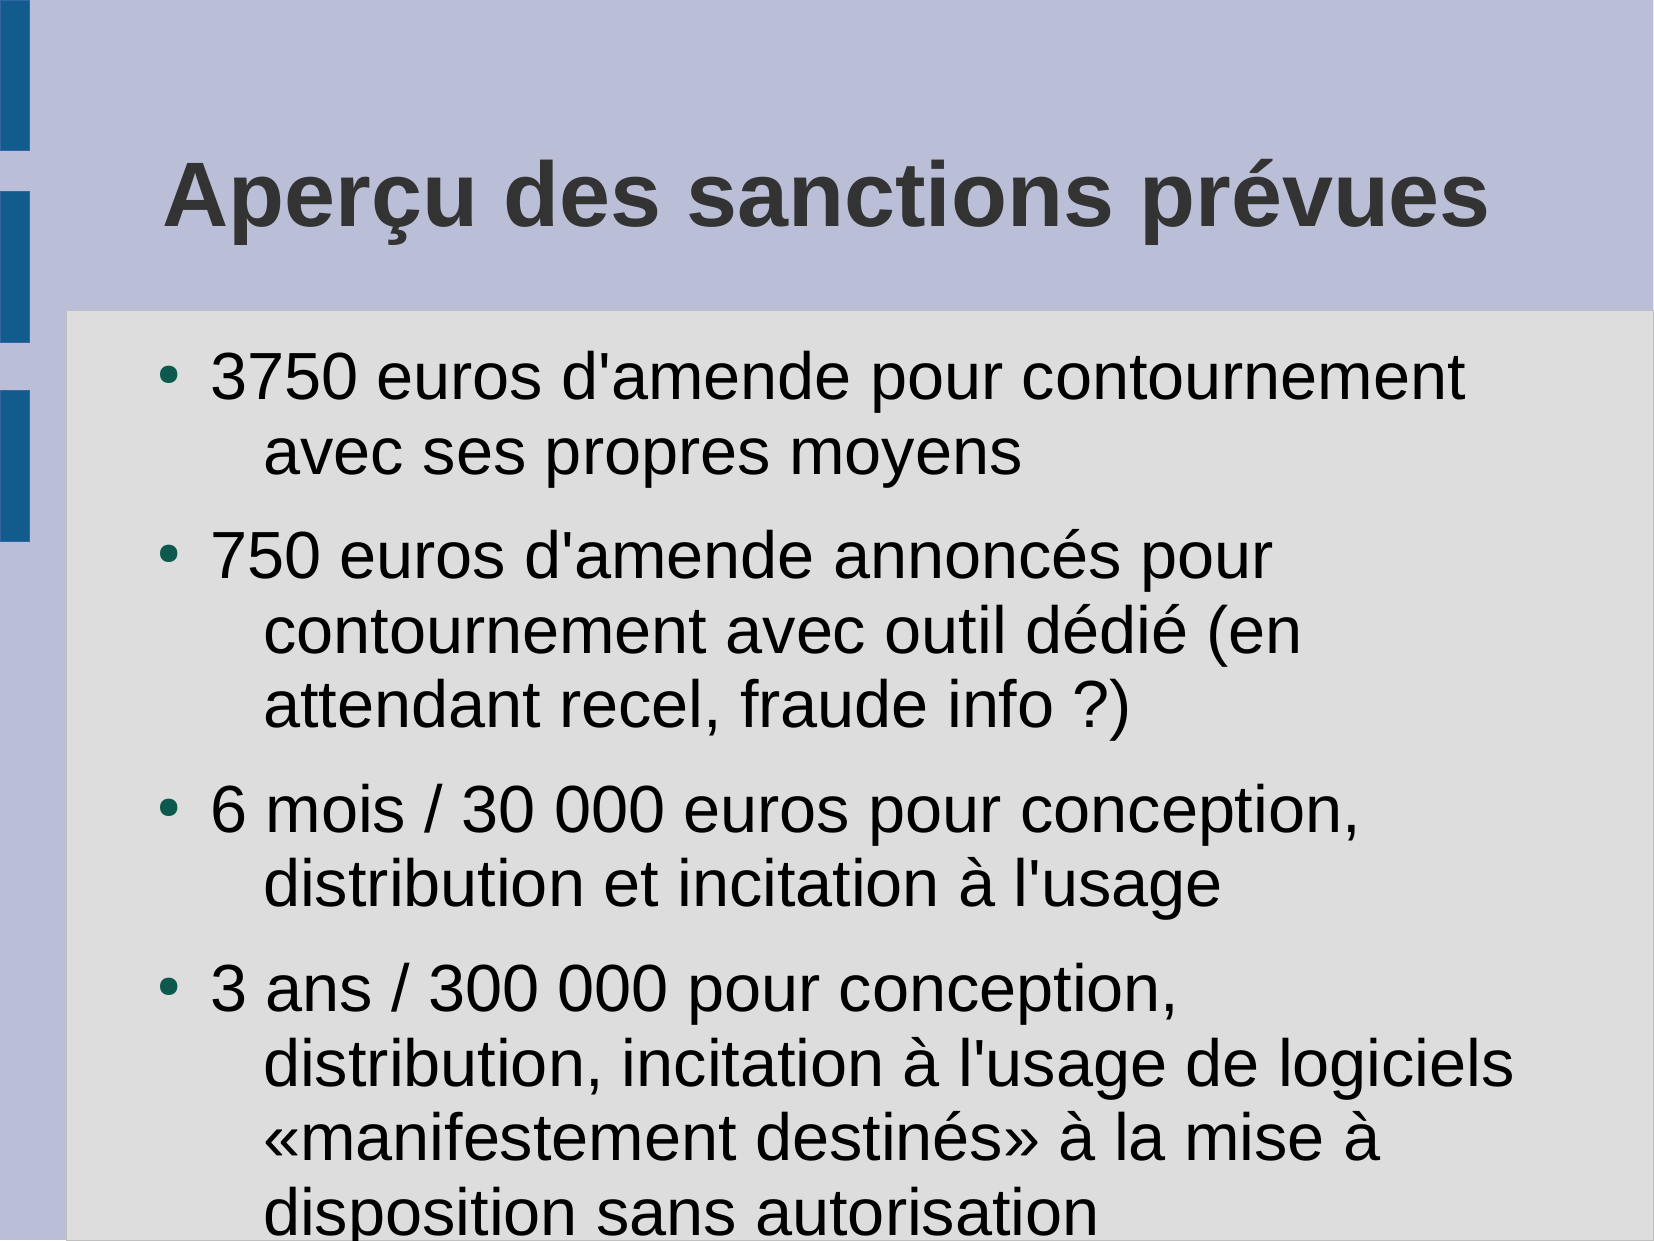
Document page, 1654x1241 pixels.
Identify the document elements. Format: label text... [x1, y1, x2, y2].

title Aperçu des sanctions prévues [121, 91, 1534, 299]
list 3750 euros d'amende pour contournement avec ses propres moyens 750 euros d'amende annoncés pour contournement avec outil dédié (en attendant recel, fraude info ?) 6 mois / 30 000 euros pour conception, distribution et incitation à l'usage 3 ans / 300 000 pour conception, distribution, incitation à l'usage de logiciels «manifestement destinés» à la mise à disposition sans autorisation [121, 338, 1534, 1177]
